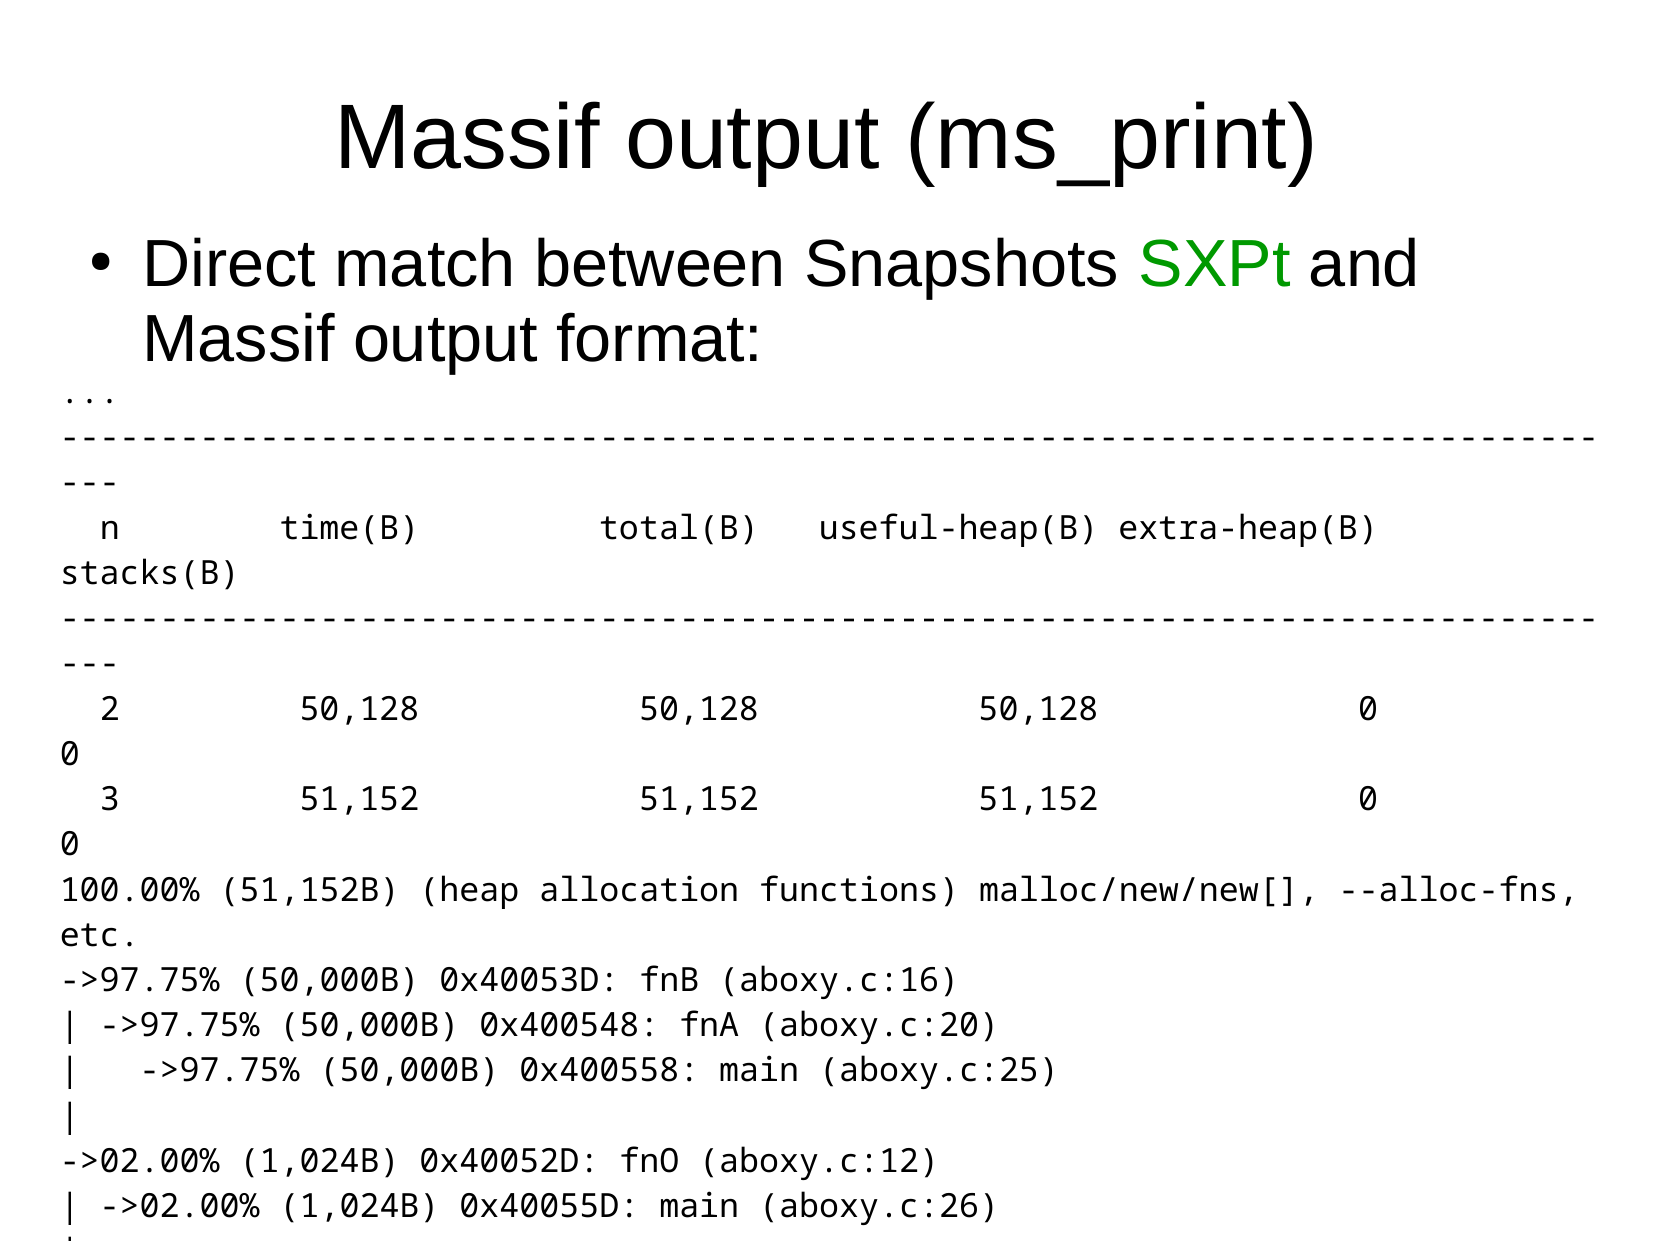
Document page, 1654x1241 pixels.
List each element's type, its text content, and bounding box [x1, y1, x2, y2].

title Massif output (ms_print) [82, 49, 1571, 226]
list Direct match between Snapshots SXPt and Massif output format: [71, 226, 1560, 391]
text_box ... -------------------------------------------------------------------------------- n time(B) total(B) useful-heap(B) extra-heap(B) stacks(B) -------------------------------------------------------------------------------- 2 50,128 50,128 50,128 0 0 3 51,152 51,152 51,152 0 0 100.00% (51,152B) (heap allocation functions) malloc/new/new[], --alloc-fns, etc. ->97.75% (50,000B) 0x40053D: fnB (aboxy.c:16) | ->97.75% (50,000B) 0x400548: fnA (aboxy.c:20) | ->97.75% (50,000B) 0x400558: main (aboxy.c:25) | ->02.00% (1,024B) 0x40052D: fnO (aboxy.c:12) | ->02.00% (1,024B) 0x40055D: main (aboxy.c:26) | ->00.25% (128B) in 1+ places, all below ms_print's threshold (01.00%) 4 51,280 51,280 51,280 0 0 [45, 360, 1621, 1088]
